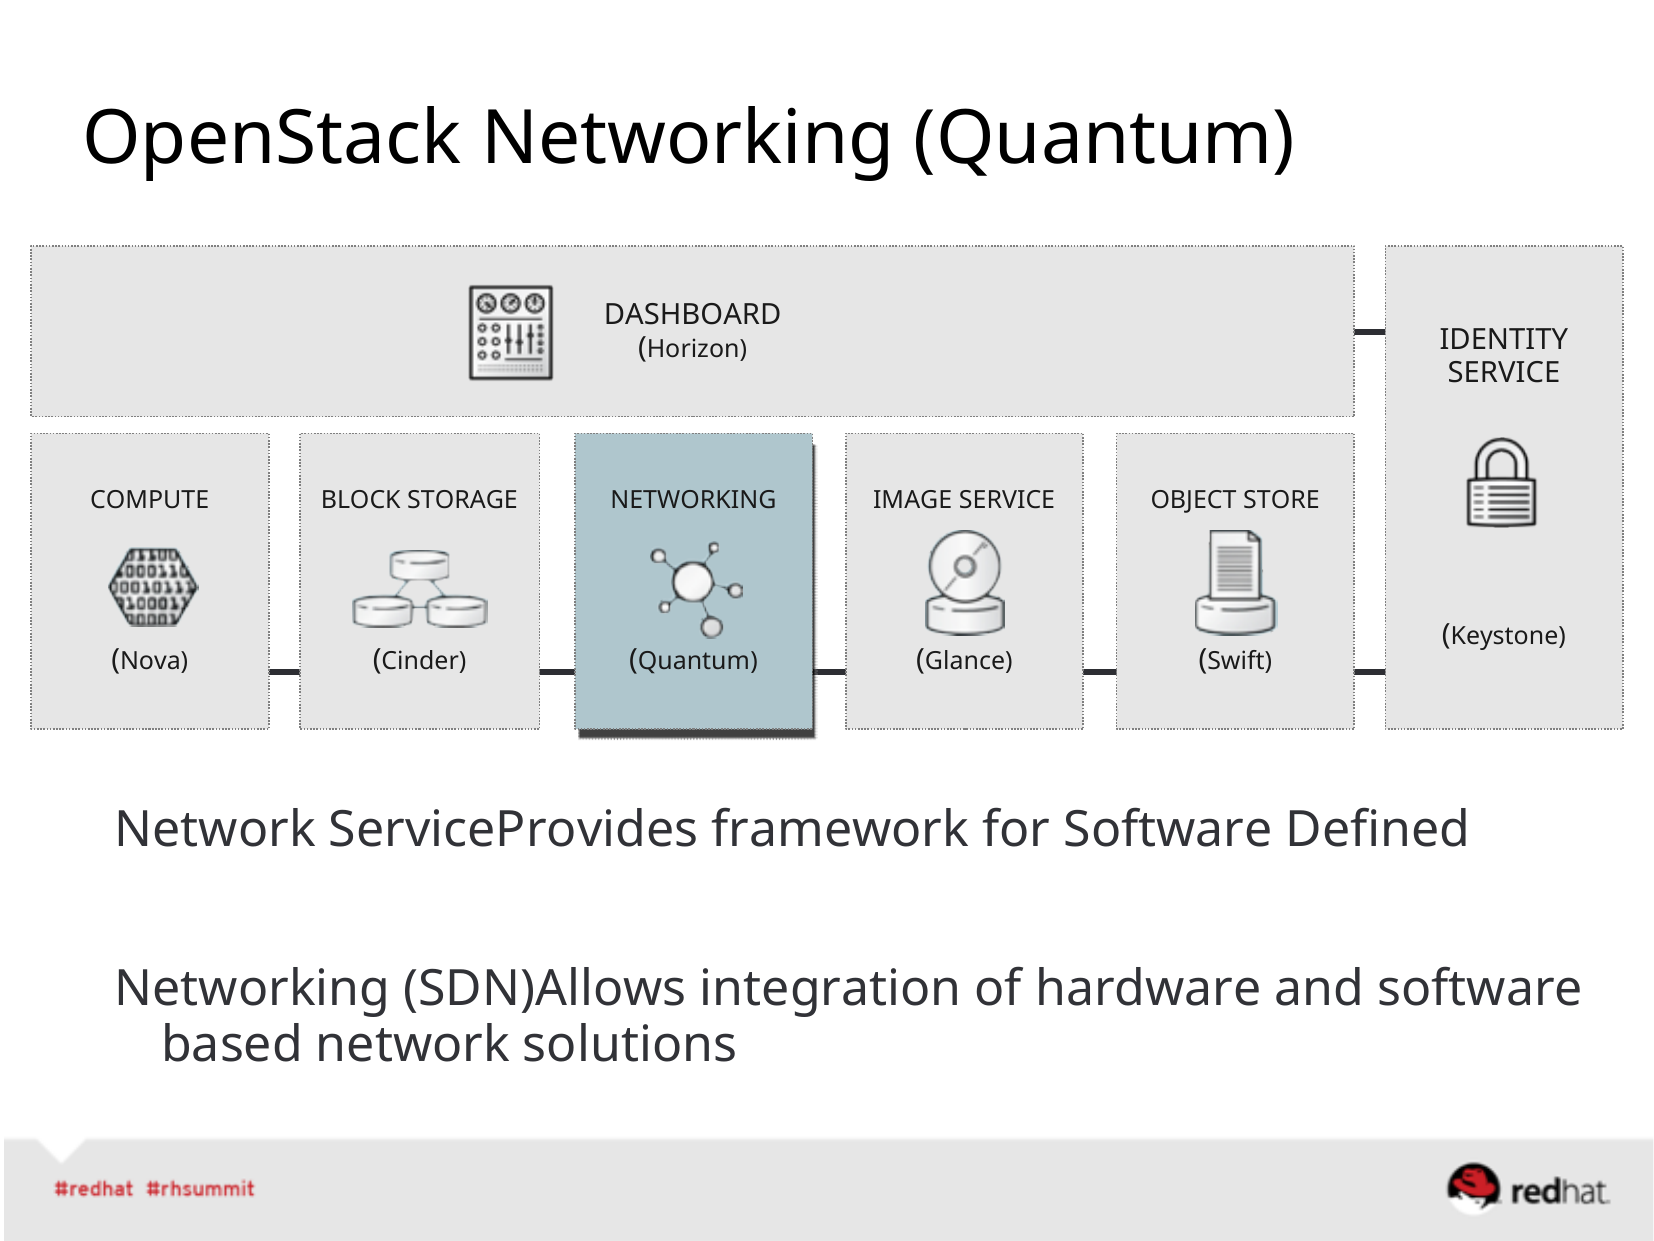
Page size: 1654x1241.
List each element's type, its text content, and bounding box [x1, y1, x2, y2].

text_box COMPUTE (Nova) [31, 433, 269, 730]
text_box NETWORKING (Quantum) [574, 433, 813, 730]
text_box DASHBOARD (Horizon) [31, 245, 1355, 417]
text_box OBJECT STORE (Swift) [1116, 433, 1355, 730]
picture [4, 4, 1654, 1241]
text_box IDENTITY SERVICE (Keystone) [1385, 245, 1623, 730]
text_box IMAGE SERVICE (Glance) [845, 433, 1084, 730]
title OpenStack Networking (Quantum) [82, 52, 1571, 226]
text_box Network ServiceProvides framework for Software Defined Networking (SDN)Allows integration of hardware and software based network solutions [39, 802, 1613, 1142]
text_box BLOCK STORAGE (Cinder) [299, 433, 540, 730]
